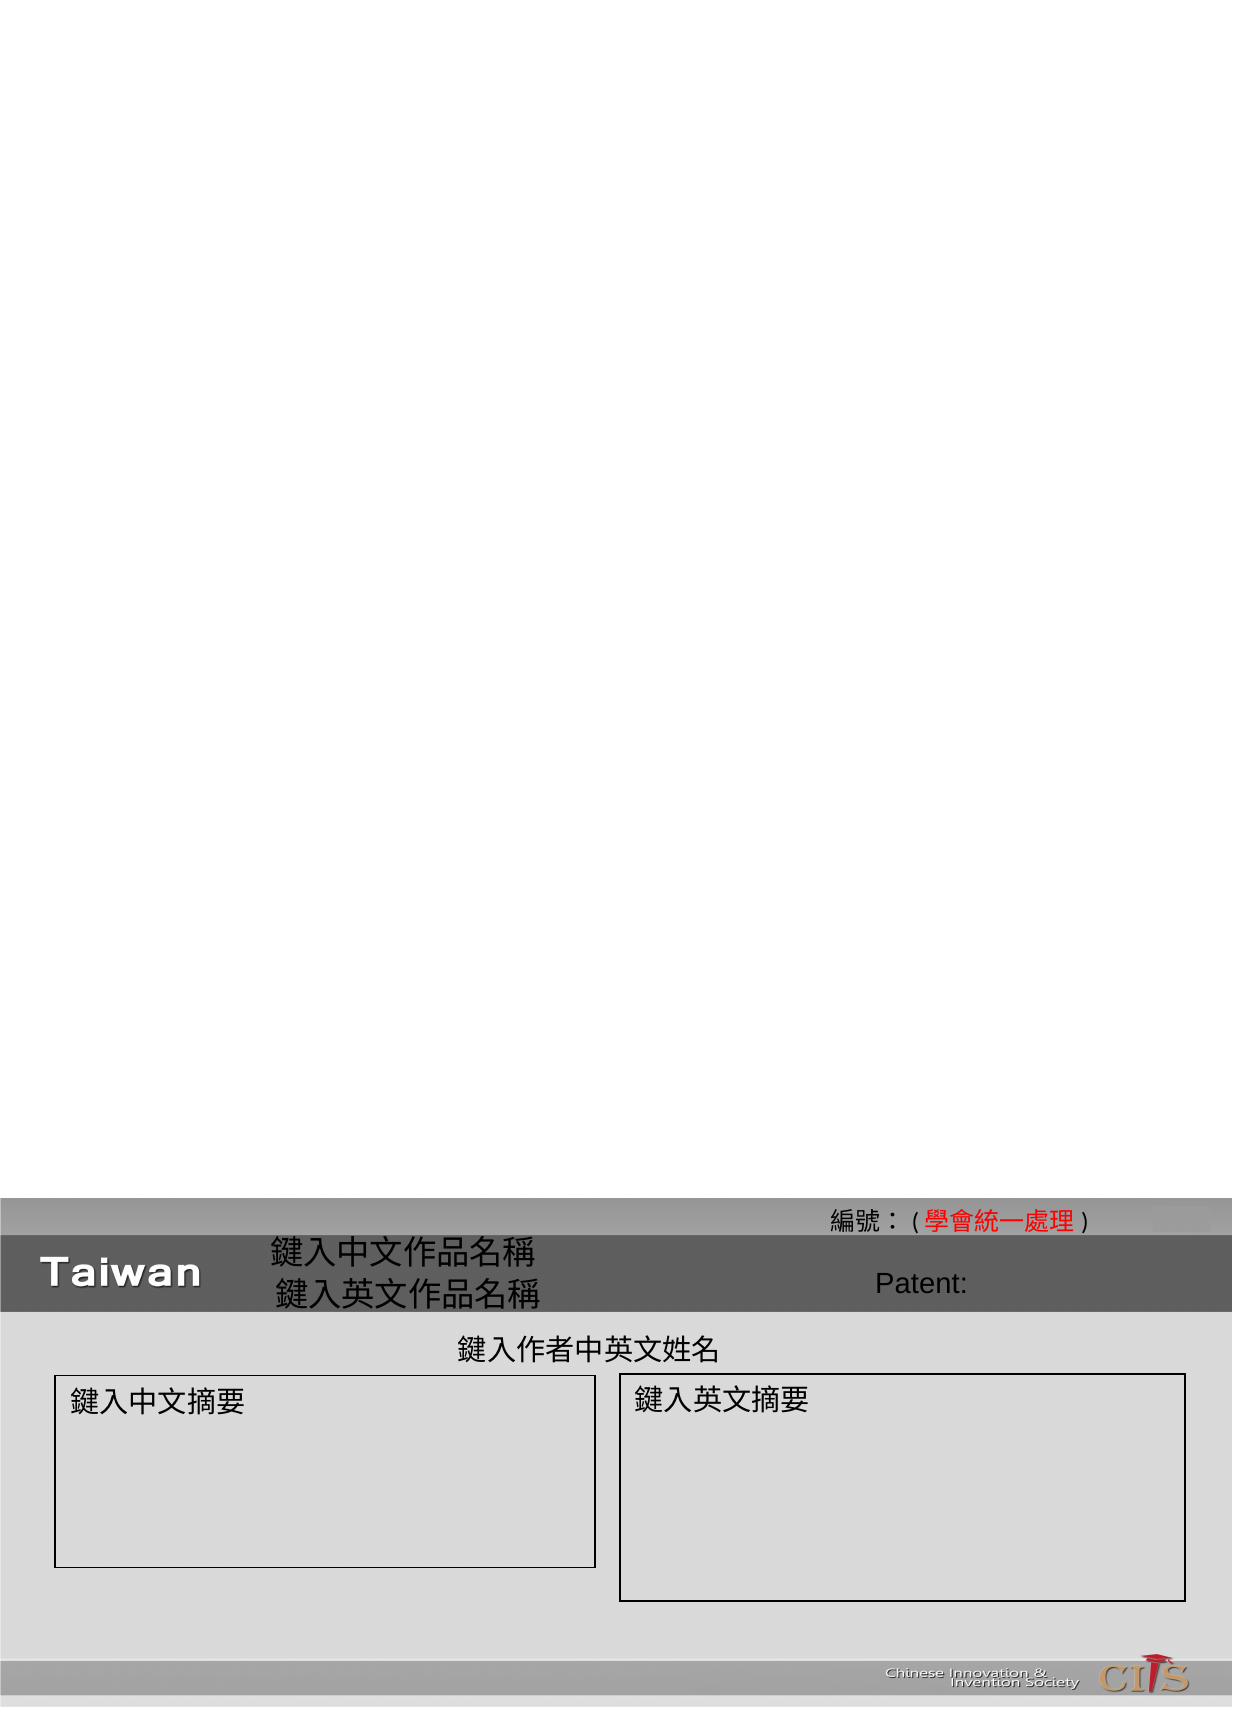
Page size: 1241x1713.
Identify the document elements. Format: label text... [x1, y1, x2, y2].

text_box 編號：(學會統一處理) [815, 1197, 1241, 1243]
text_box 鍵入英文摘要 [619, 1373, 1185, 1602]
text_box 鍵入中文作品名稱 [255, 1223, 961, 1279]
text_box 鍵入英文作品名稱 [260, 1265, 966, 1322]
text_box 鍵入作者中英文姓名 [442, 1324, 1071, 1374]
text_box Patent: [860, 1256, 1110, 1307]
picture [0, 1198, 1232, 1707]
text_box 鍵入中文摘要 [55, 1375, 595, 1568]
